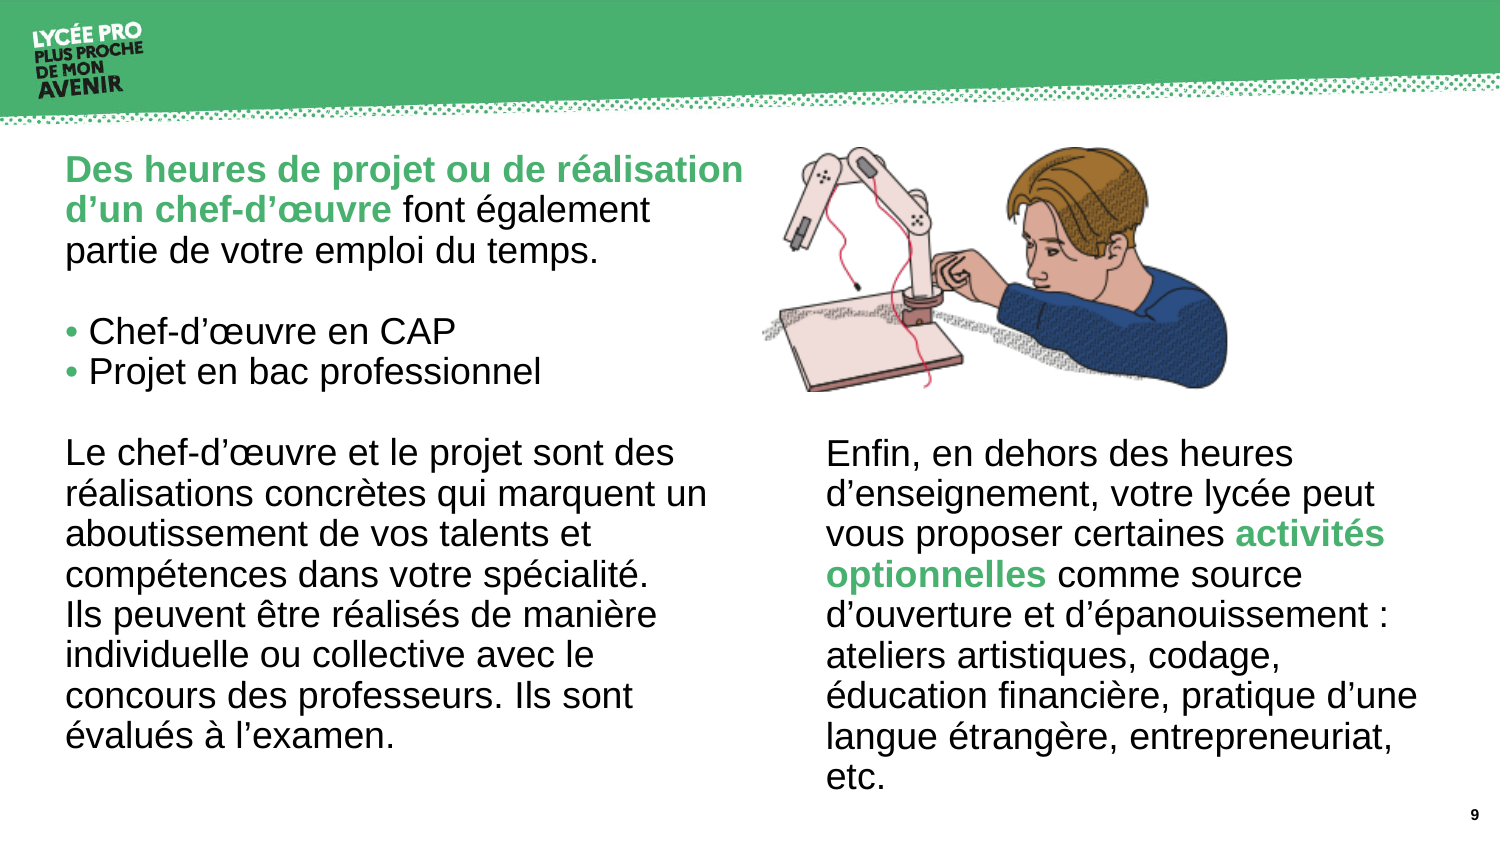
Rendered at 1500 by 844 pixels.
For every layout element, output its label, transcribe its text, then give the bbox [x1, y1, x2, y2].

picture [0, 0, 1500, 125]
text_box Des heures de projet ou de réalisation d’un chef-d’œuvre font également partie de votre emploi du temps. • Chef-d’œuvre en CAP • Projet en bac professionnel Le chef-d’œuvre et le projet sont des réalisations concrètes qui marquent un aboutissement de vos talents et compétences dans votre spécialité. Ils peuvent être réalisés de manière individuelle ou collective avec le concours des professeurs. Ils sont évalués à l’examen. [64, 150, 750, 777]
picture [761, 147, 1228, 392]
text_box Enfin, en dehors des heures d’enseignement, votre lycée peut vous proposer certaines activités optionnelles comme source d’ouverture et d’épanouissement : ateliers artistiques, codage, éducation financière, pratique d’une langue étrangère, entrepreneuriat, etc. [825, 433, 1447, 800]
slide_number <numéro> [1257, 784, 1480, 844]
